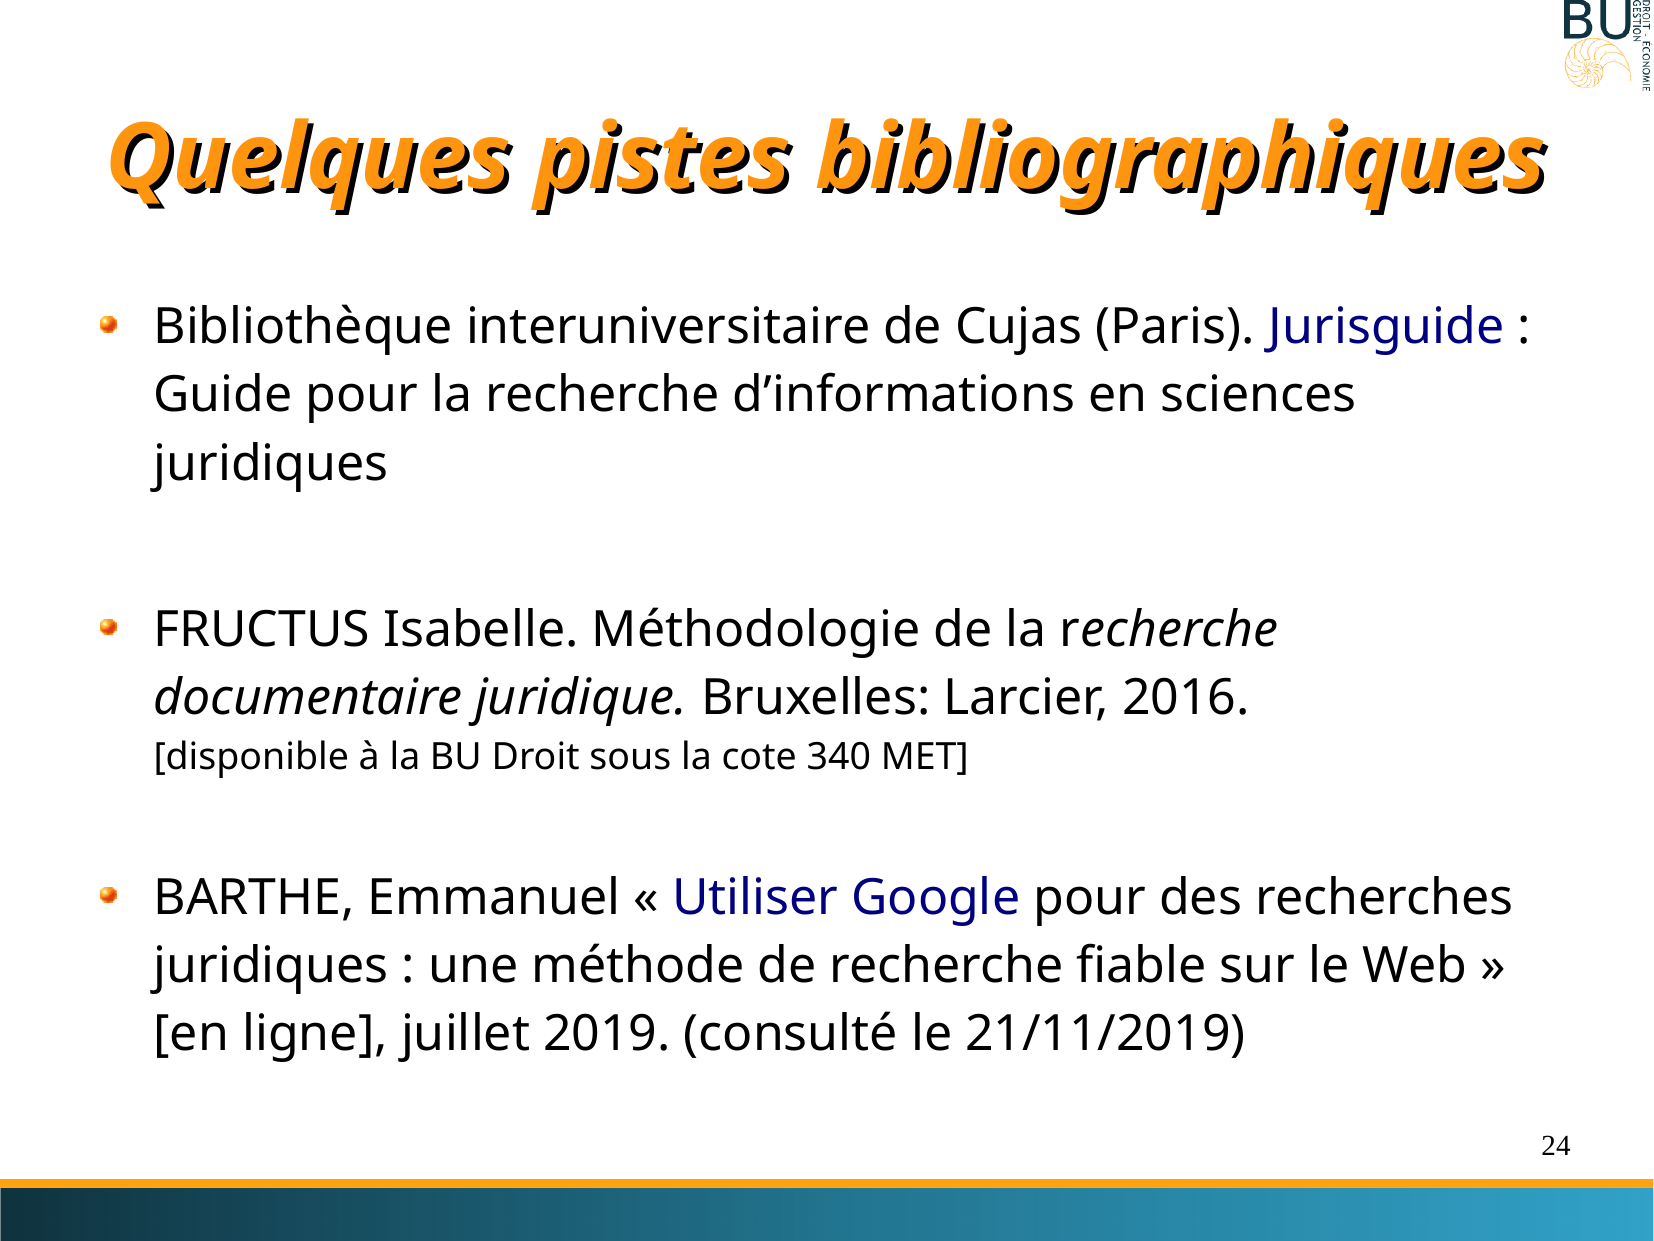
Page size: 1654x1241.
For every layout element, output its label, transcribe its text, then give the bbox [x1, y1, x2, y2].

list Bibliothèque interuniversitaire de Cujas (Paris). Jurisguide : Guide pour la recherche d’informations en sciences juridiques FRUCTUS Isabelle. Méthodologie de la recherche documentaire juridique. Bruxelles: Larcier, 2016. [disponible à la BU Droit sous la cote 340 MET] BARTHE, Emmanuel « Utiliser Google pour des recherches juridiques : une méthode de recherche fiable sur le Web » [en ligne], juillet 2019. (consulté le 21/11/2019) [82, 290, 1571, 1010]
picture [0, 1179, 1654, 1241]
title Quelques pistes bibliographiques [82, 49, 1571, 257]
picture [1564, 0, 1652, 91]
